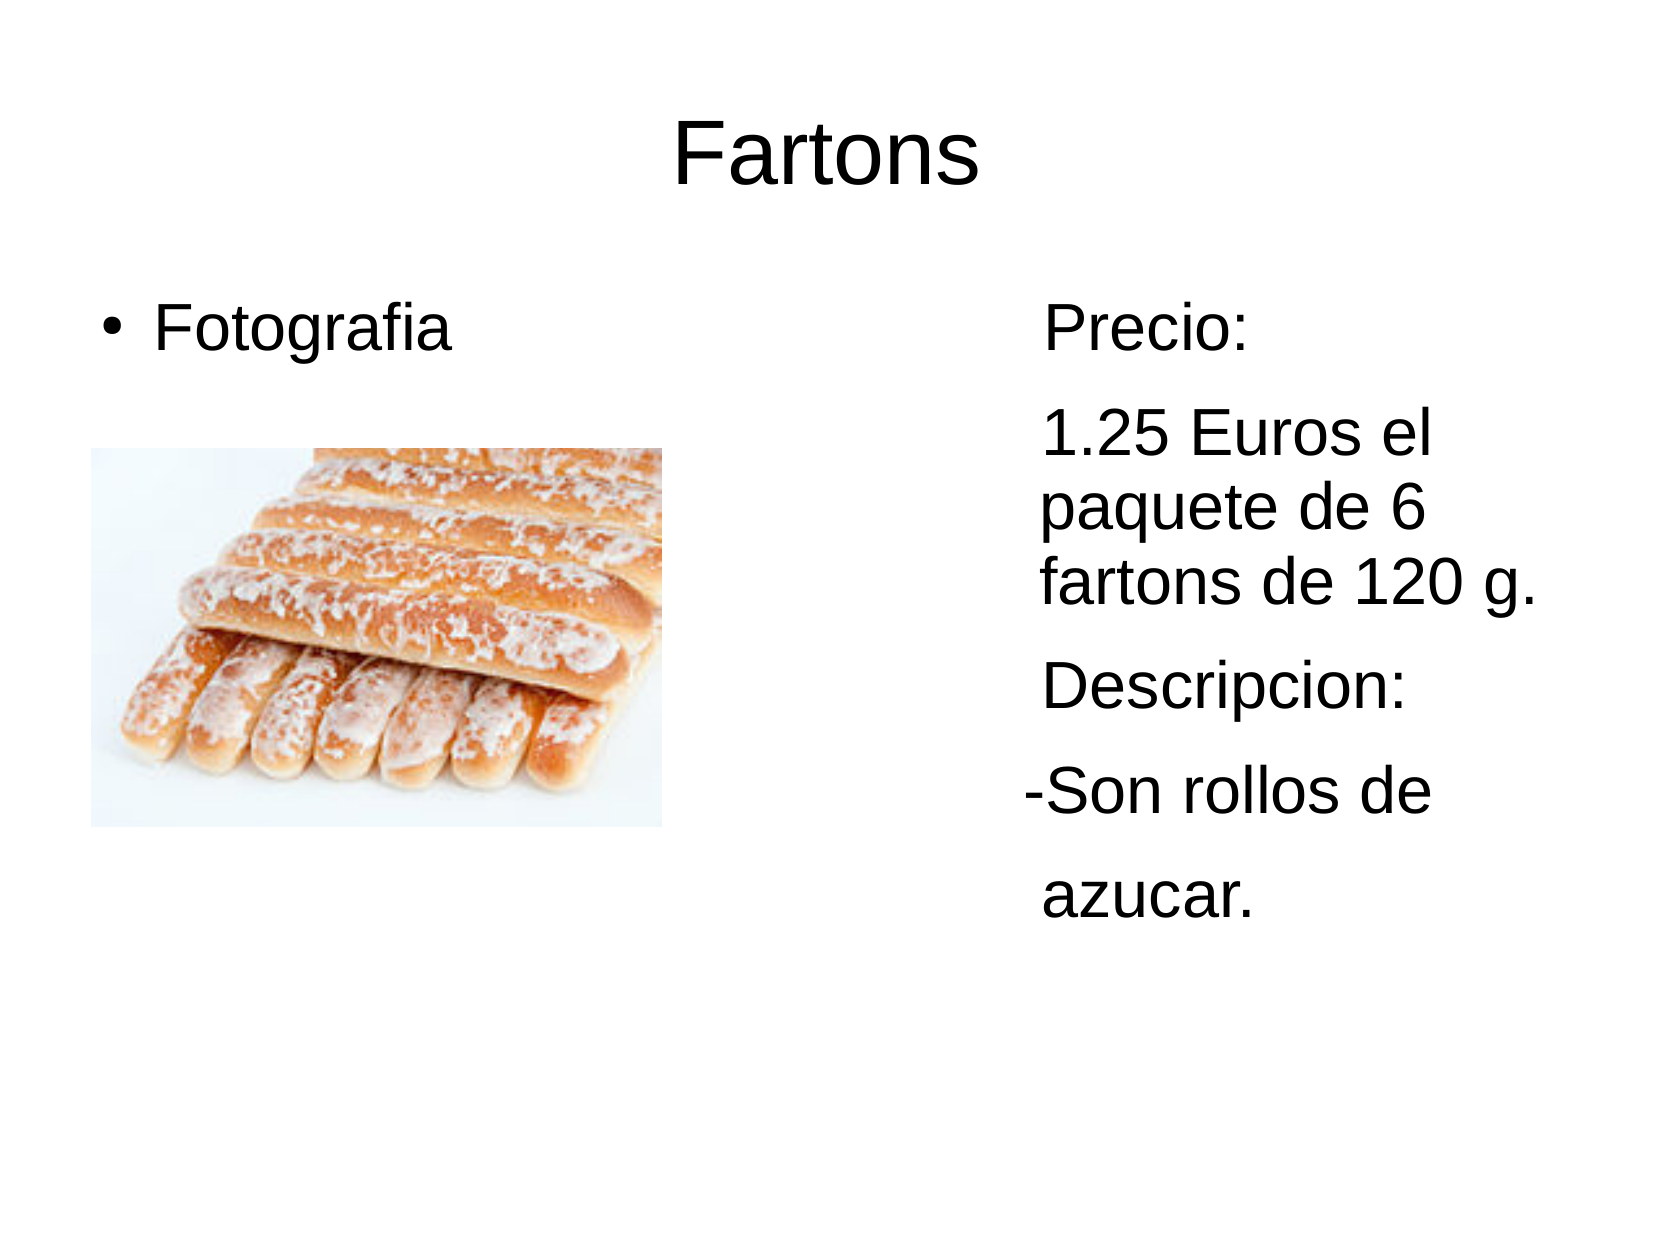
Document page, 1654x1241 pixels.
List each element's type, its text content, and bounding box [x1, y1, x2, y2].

title Fartons [82, 49, 1571, 257]
list Fotografia Precio: 1.25 Euros el paquete de 6 fartons de 120 g. Descripcion: -Son rollos de azucar. [82, 290, 1571, 1010]
picture [91, 448, 662, 827]
